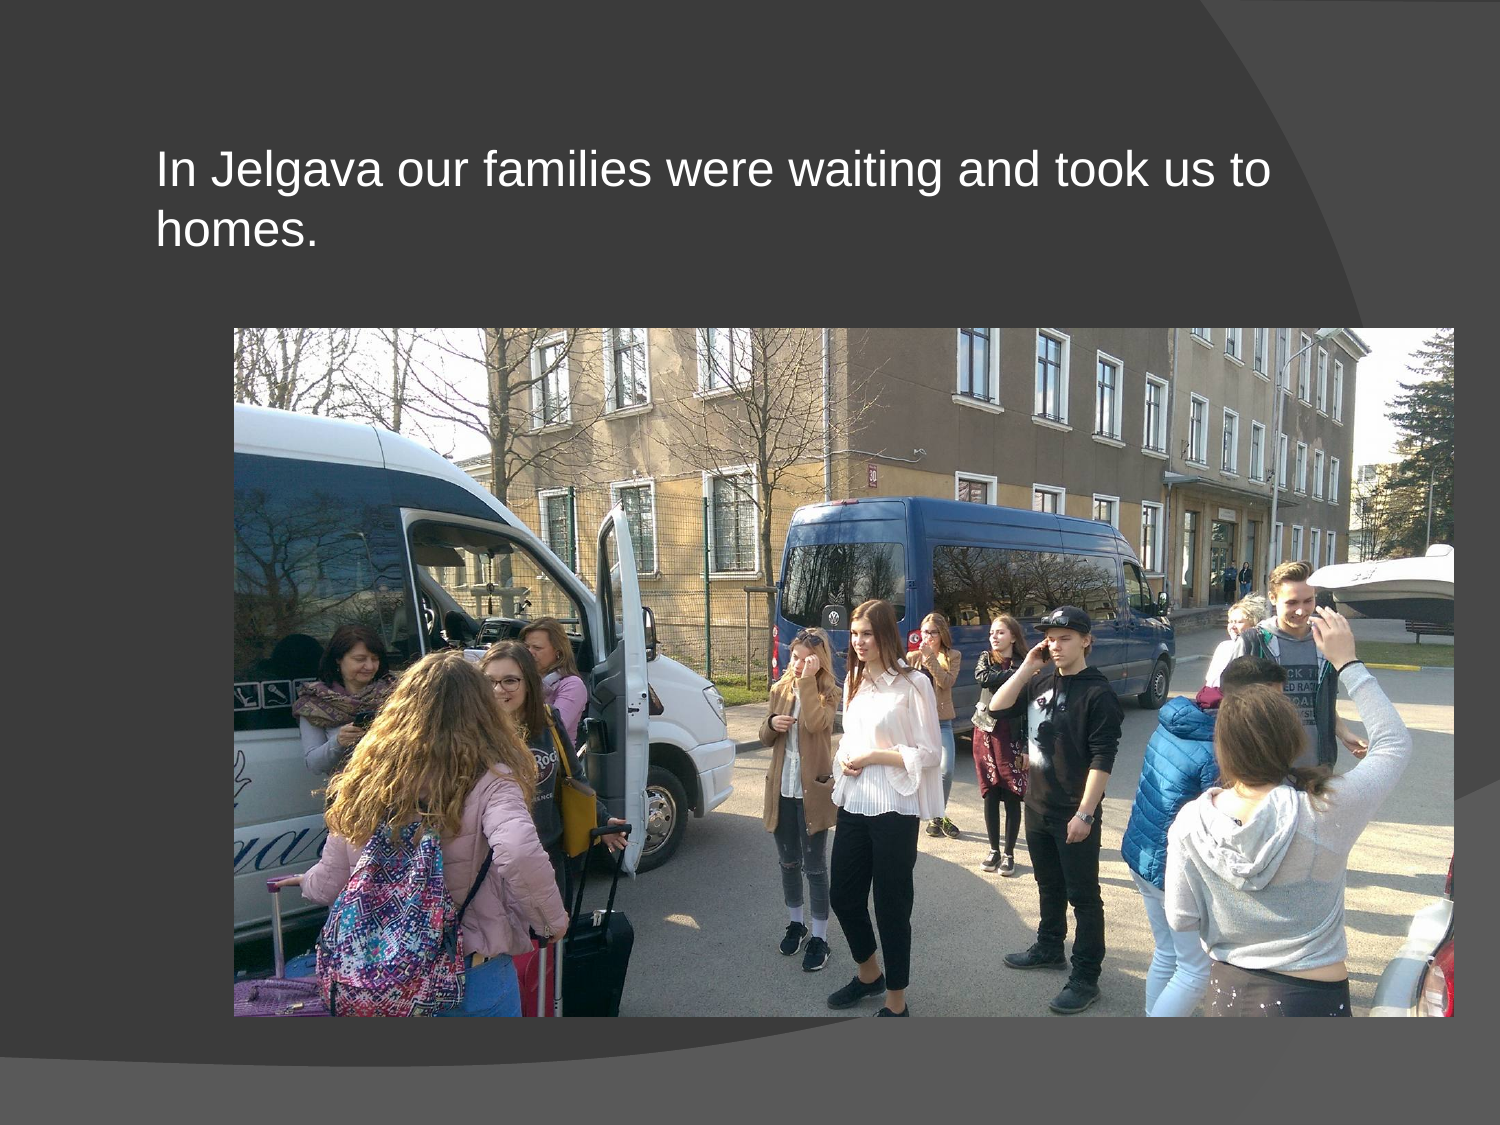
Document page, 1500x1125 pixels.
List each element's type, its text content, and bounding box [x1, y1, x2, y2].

list In Jelgava our families were waiting and took us to homes. [140, 128, 1366, 872]
title [58, 0, 1284, 188]
picture [234, 328, 1454, 1018]
